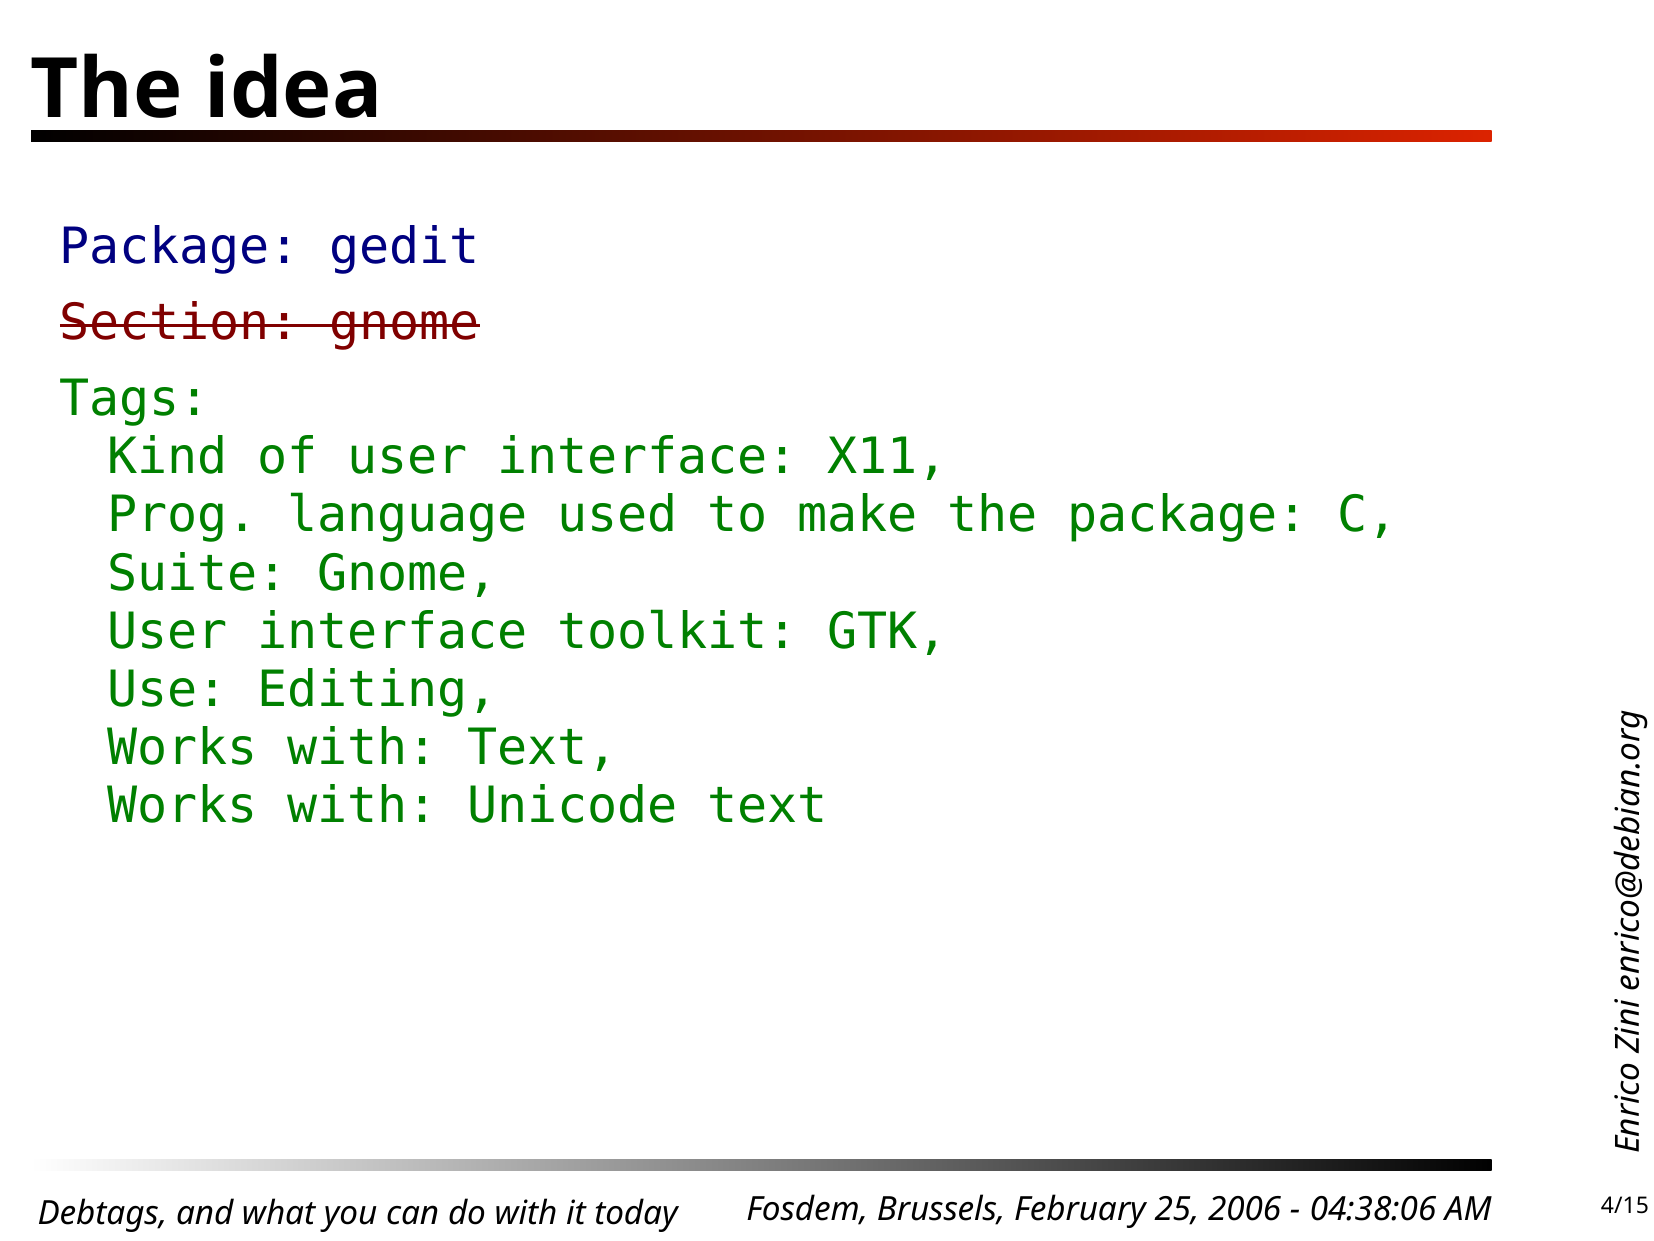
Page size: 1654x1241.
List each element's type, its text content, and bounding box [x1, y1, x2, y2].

text_box Package: gedit Section: gnome Tags: Kind of user interface: X11, Prog. language used to make the package: C, Suite: Gnome, User interface toolkit: GTK, Use: Editing, Works with: Text, Works with: Unicode text [59, 216, 1495, 1138]
text_box The idea [30, 28, 1438, 165]
